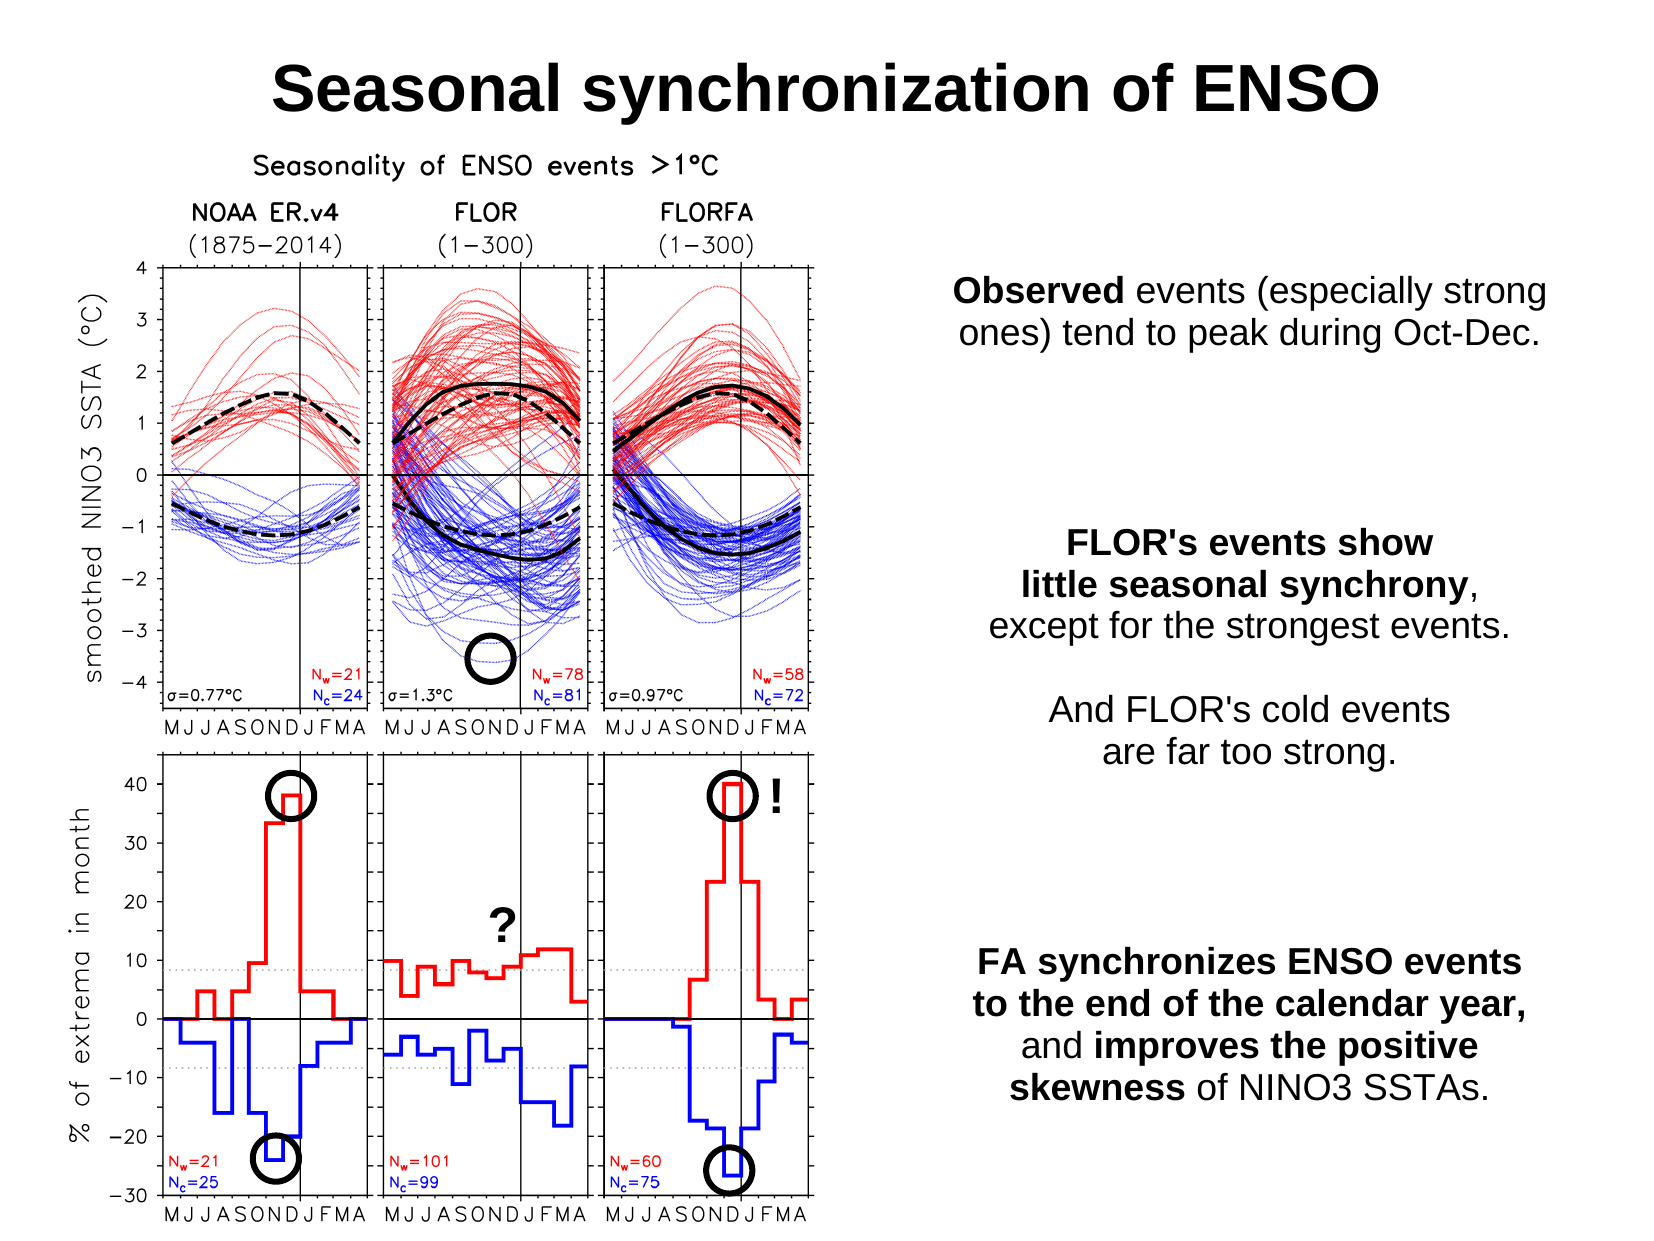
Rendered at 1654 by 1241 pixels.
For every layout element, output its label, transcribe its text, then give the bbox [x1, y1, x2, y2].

text_box FLOR's events show little seasonal synchrony, except for the strongest events. And FLOR's cold events are far too strong. [893, 515, 1607, 780]
text_box Seasonal synchronization of ENSO [39, 32, 1615, 125]
text_box ? [470, 890, 536, 961]
picture [64, 146, 820, 1239]
text_box ! [744, 762, 809, 832]
text_box Observed events (especially strong ones) tend to peak during Oct-Dec. [893, 263, 1607, 361]
text_box FA synchronizes ENSO events to the end of the calendar year, and improves the positive skewness of NINO3 SSTAs. [893, 934, 1607, 1116]
